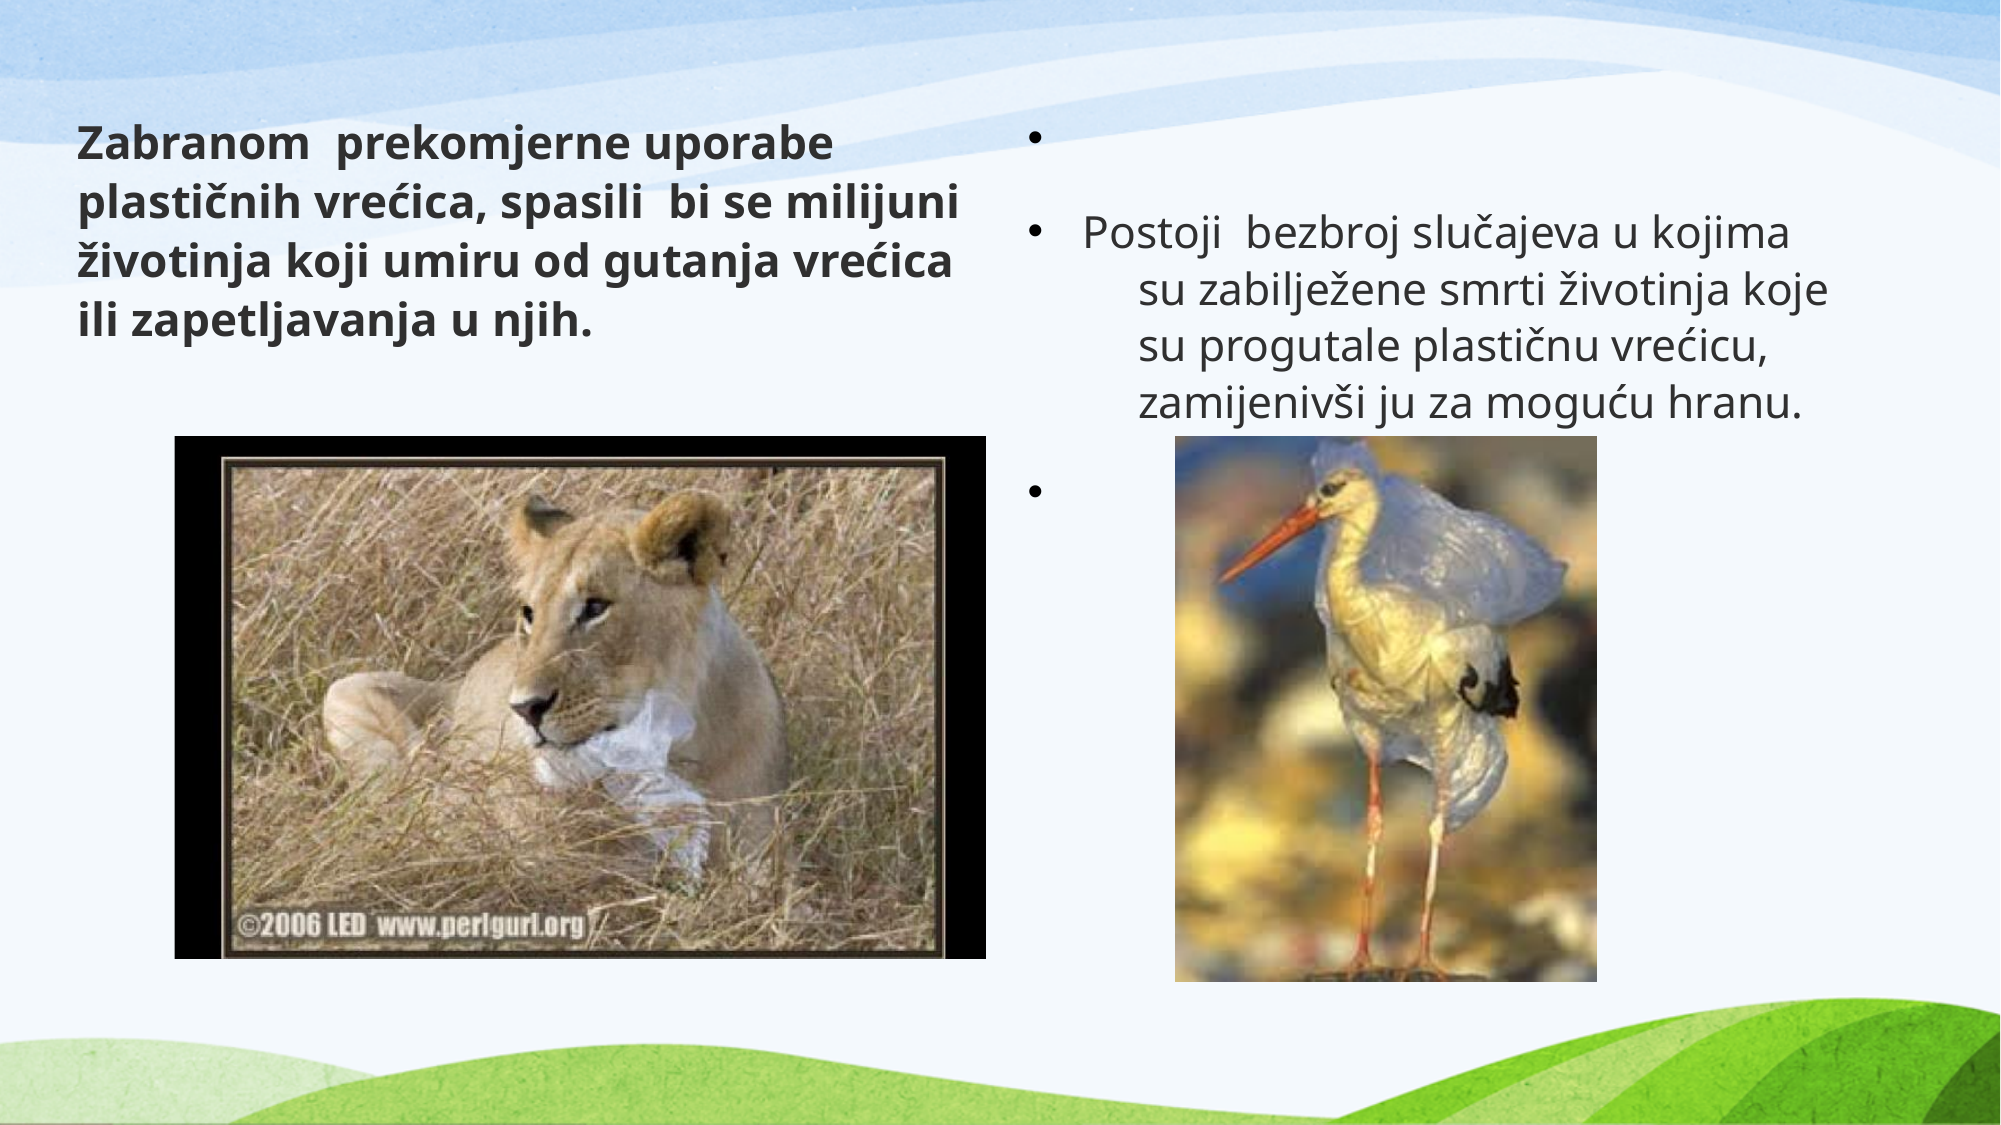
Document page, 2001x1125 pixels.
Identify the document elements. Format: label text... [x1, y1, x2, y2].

picture [1175, 436, 1597, 982]
list Postoji bezbroj slučajeva u kojima su zabilježene smrti životinja koje su progutale plastičnu vrećicu, zamijenivši ju za moguću hranu. [1012, 102, 1850, 490]
list Zabranom prekomjerne uporabe plastičnih vrećica, spasili bi se milijuni životinja koji umiru od gutanja vrećica ili zapetljavanja u njih. [62, 102, 989, 411]
picture [174, 436, 988, 959]
